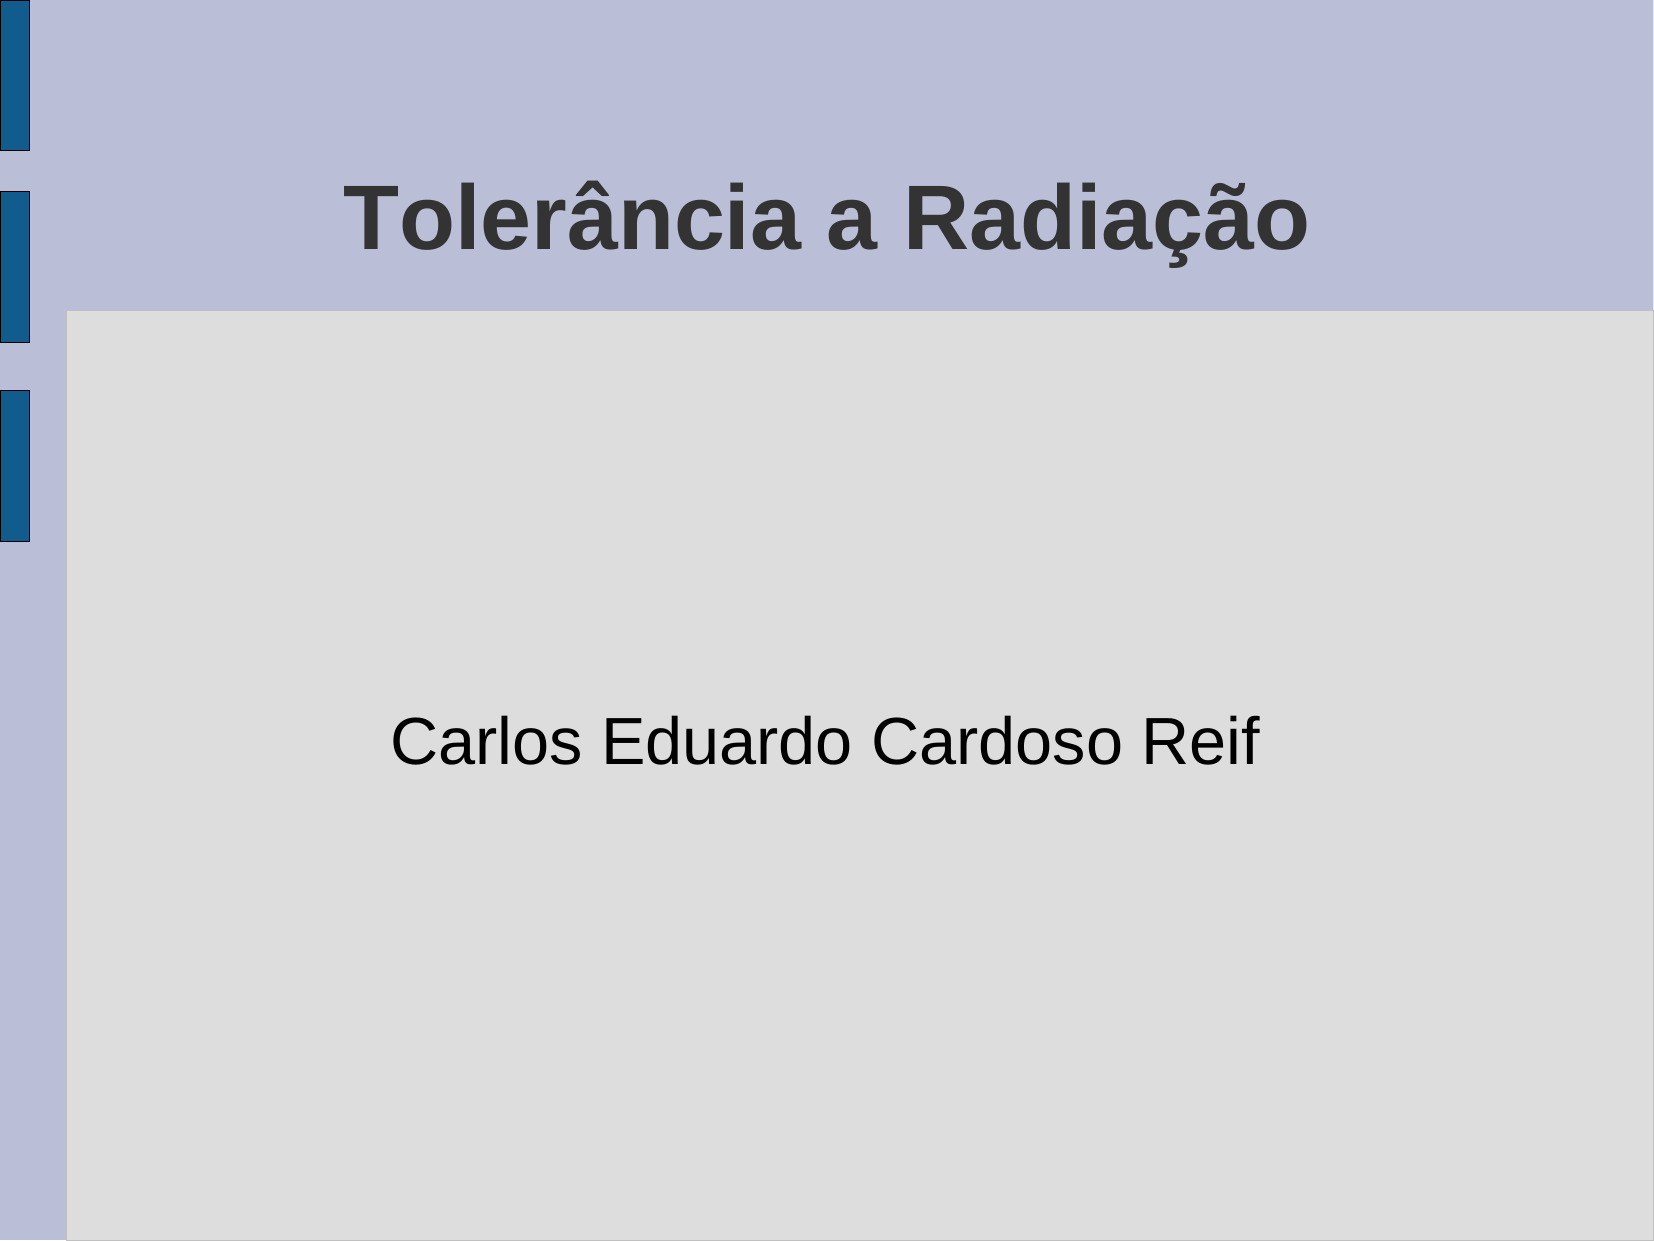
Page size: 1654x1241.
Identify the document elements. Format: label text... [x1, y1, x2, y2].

title Tolerância a Radiação [121, 114, 1534, 322]
subtitle Carlos Eduardo Cardoso Reif [134, 350, 1516, 1133]
